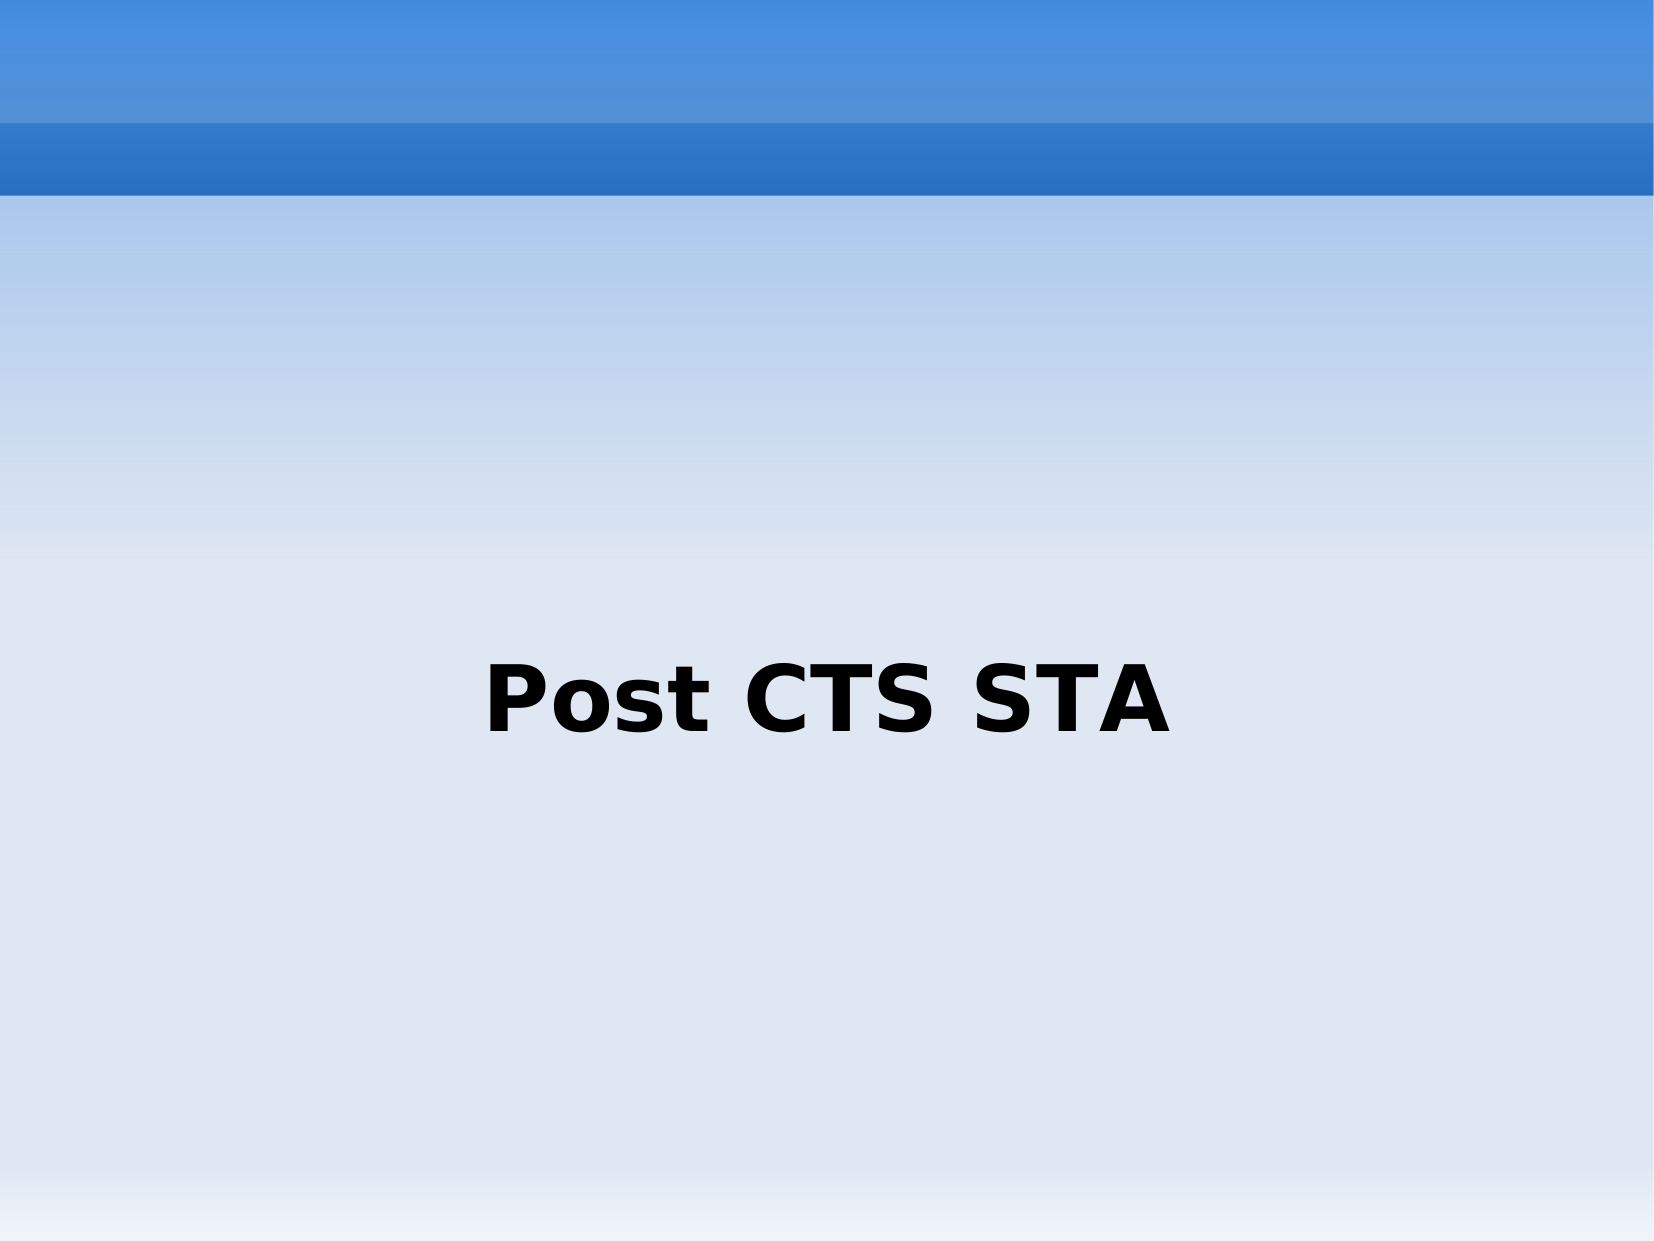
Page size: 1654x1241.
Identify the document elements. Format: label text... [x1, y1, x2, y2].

text_box Post CTS STA [82, 290, 1571, 1109]
picture [0, 0, 1654, 1241]
